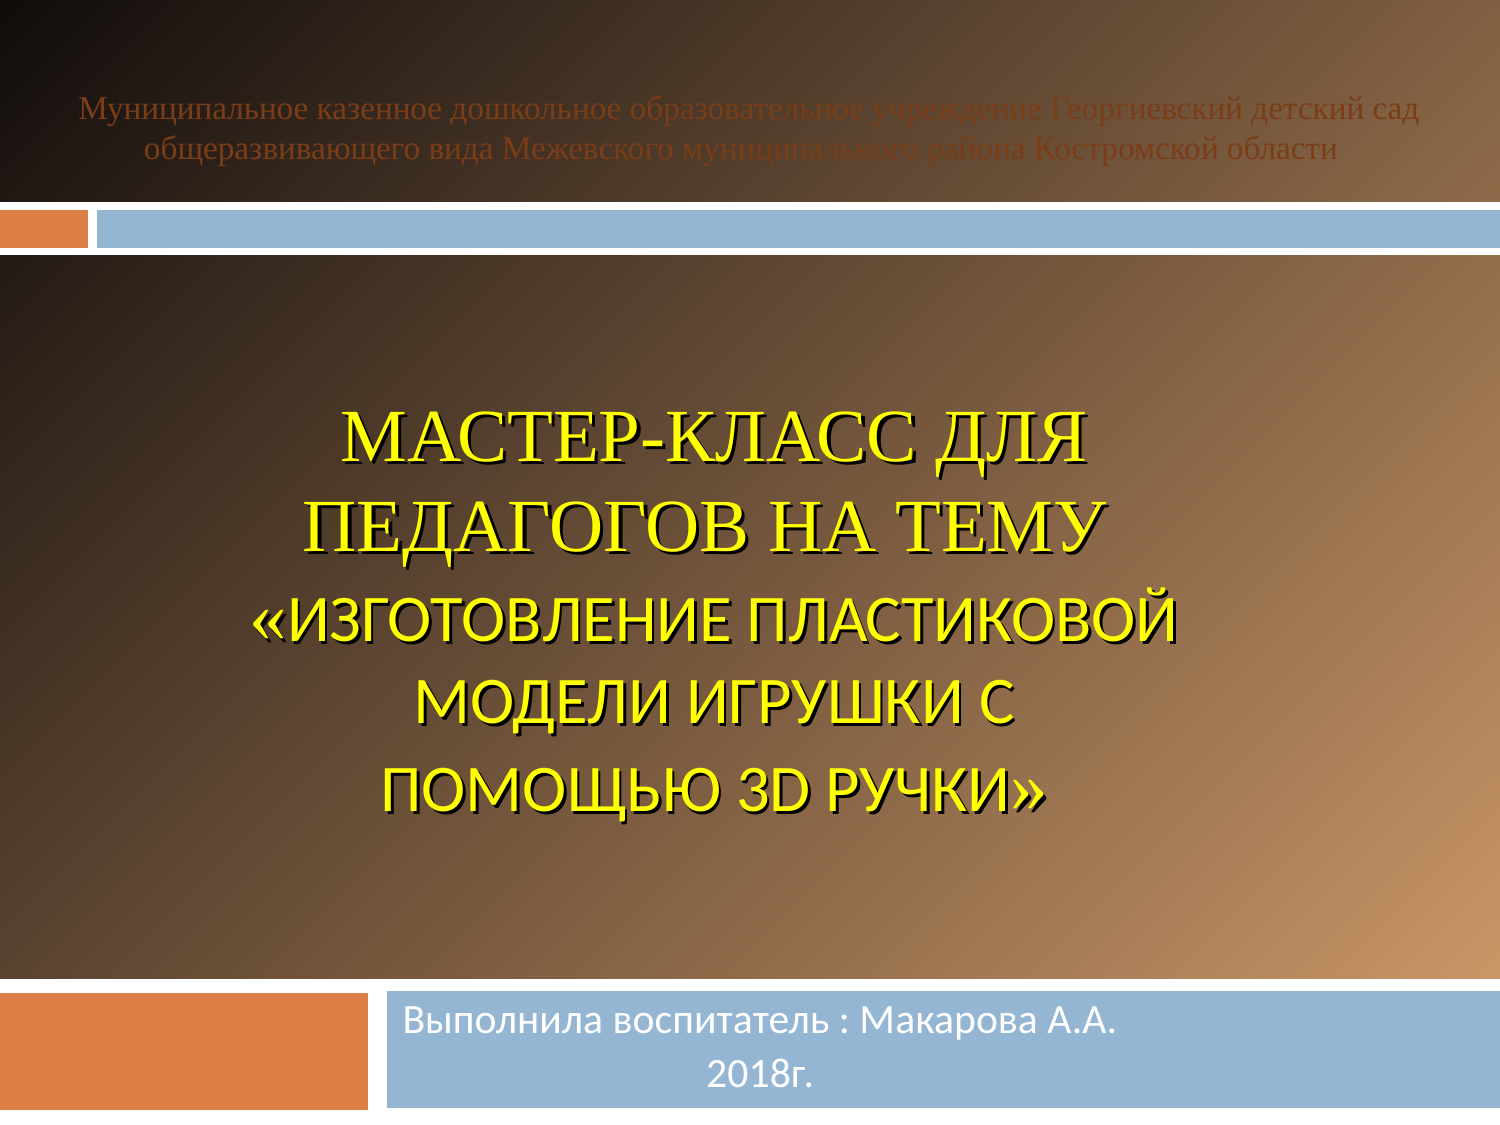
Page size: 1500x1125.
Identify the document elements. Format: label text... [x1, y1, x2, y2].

title Мастер-класс для педагогов на тему «Изготовление пластиковой модели игрушки с помощью 3D ручки» [183, 349, 1246, 835]
subtitle Выполнила воспитатель : Макарова А.А. 2018г. [387, 992, 1488, 1105]
text_box Муниципальное казенное дошкольное образовательное учреждение Георгиевский детский сад общеразвивающего вида Межевского муниципального района Костромской области [0, 79, 1500, 174]
